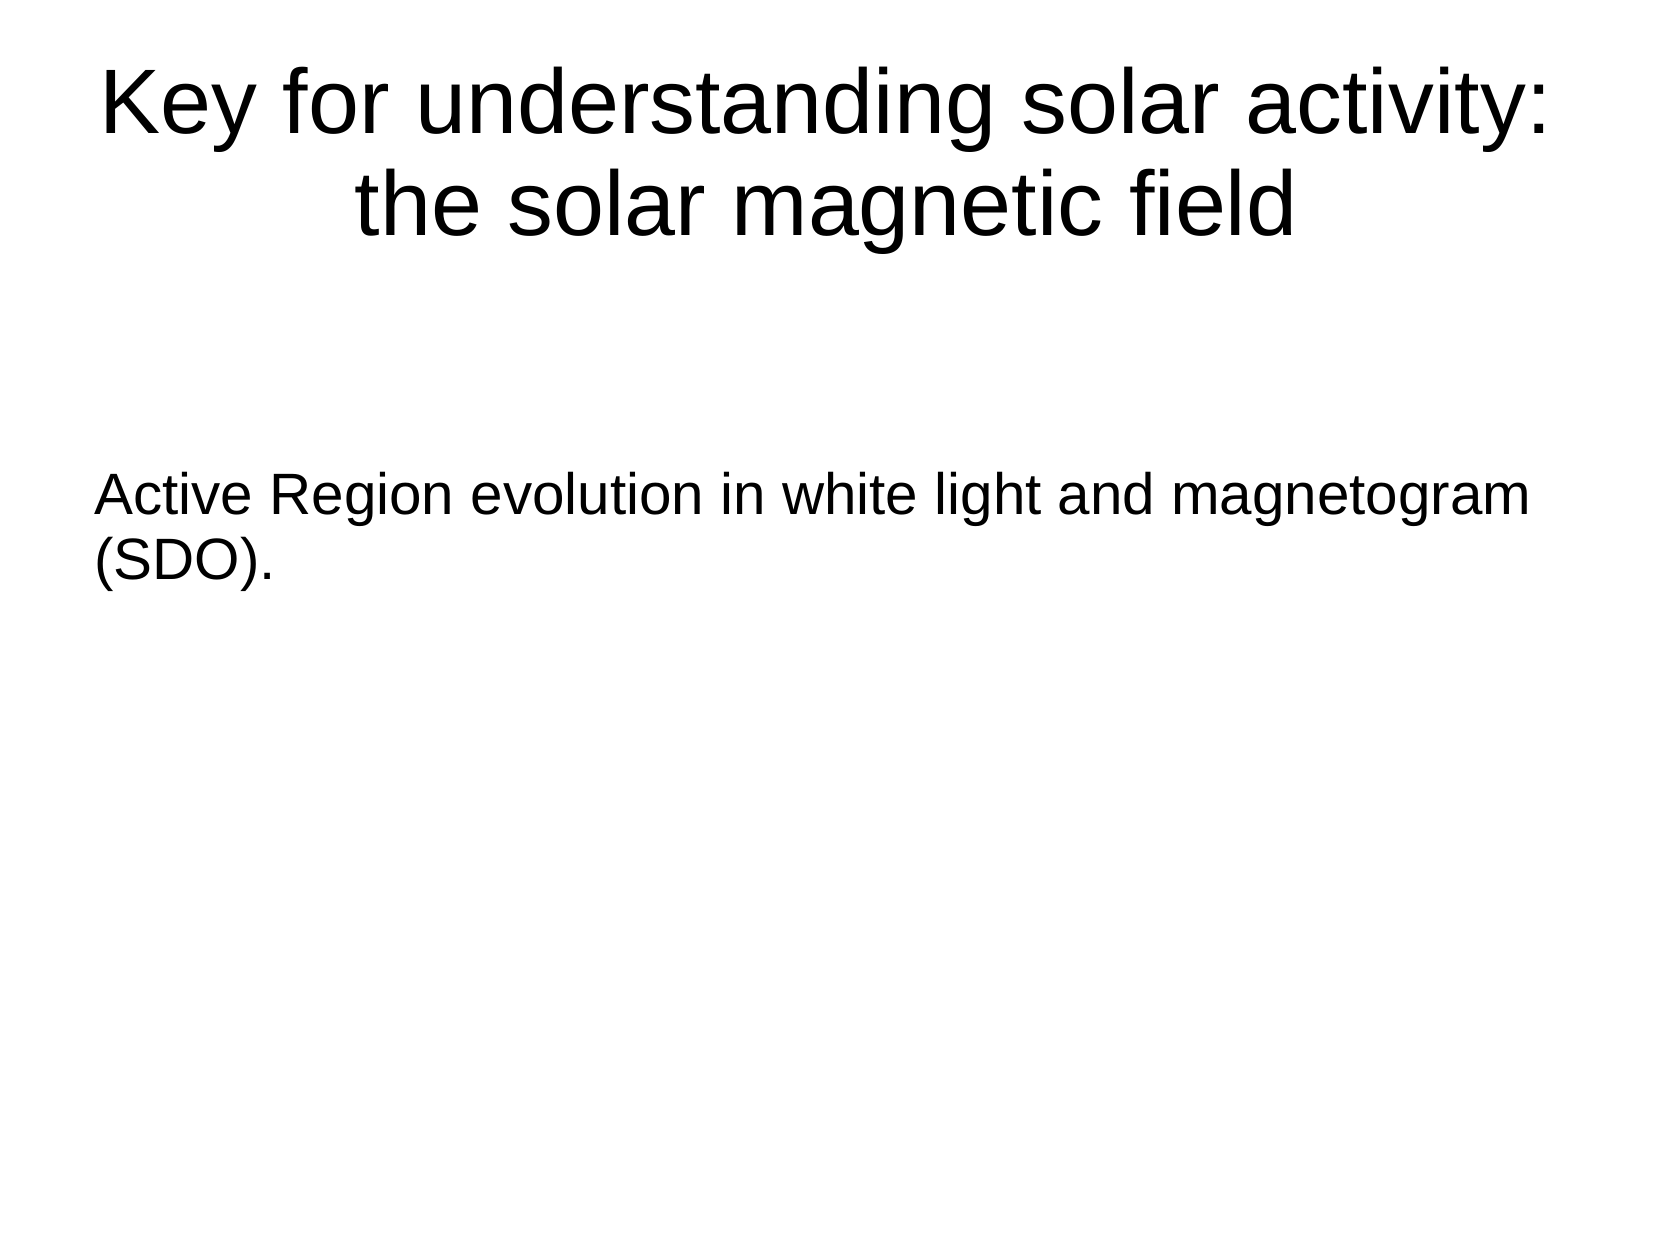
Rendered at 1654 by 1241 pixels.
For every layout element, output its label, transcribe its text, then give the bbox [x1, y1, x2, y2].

list Active Region evolution in white light and magnetogram (SDO). [23, 377, 1583, 886]
title Key for understanding solar activity: the solar magnetic field [82, 49, 1571, 257]
